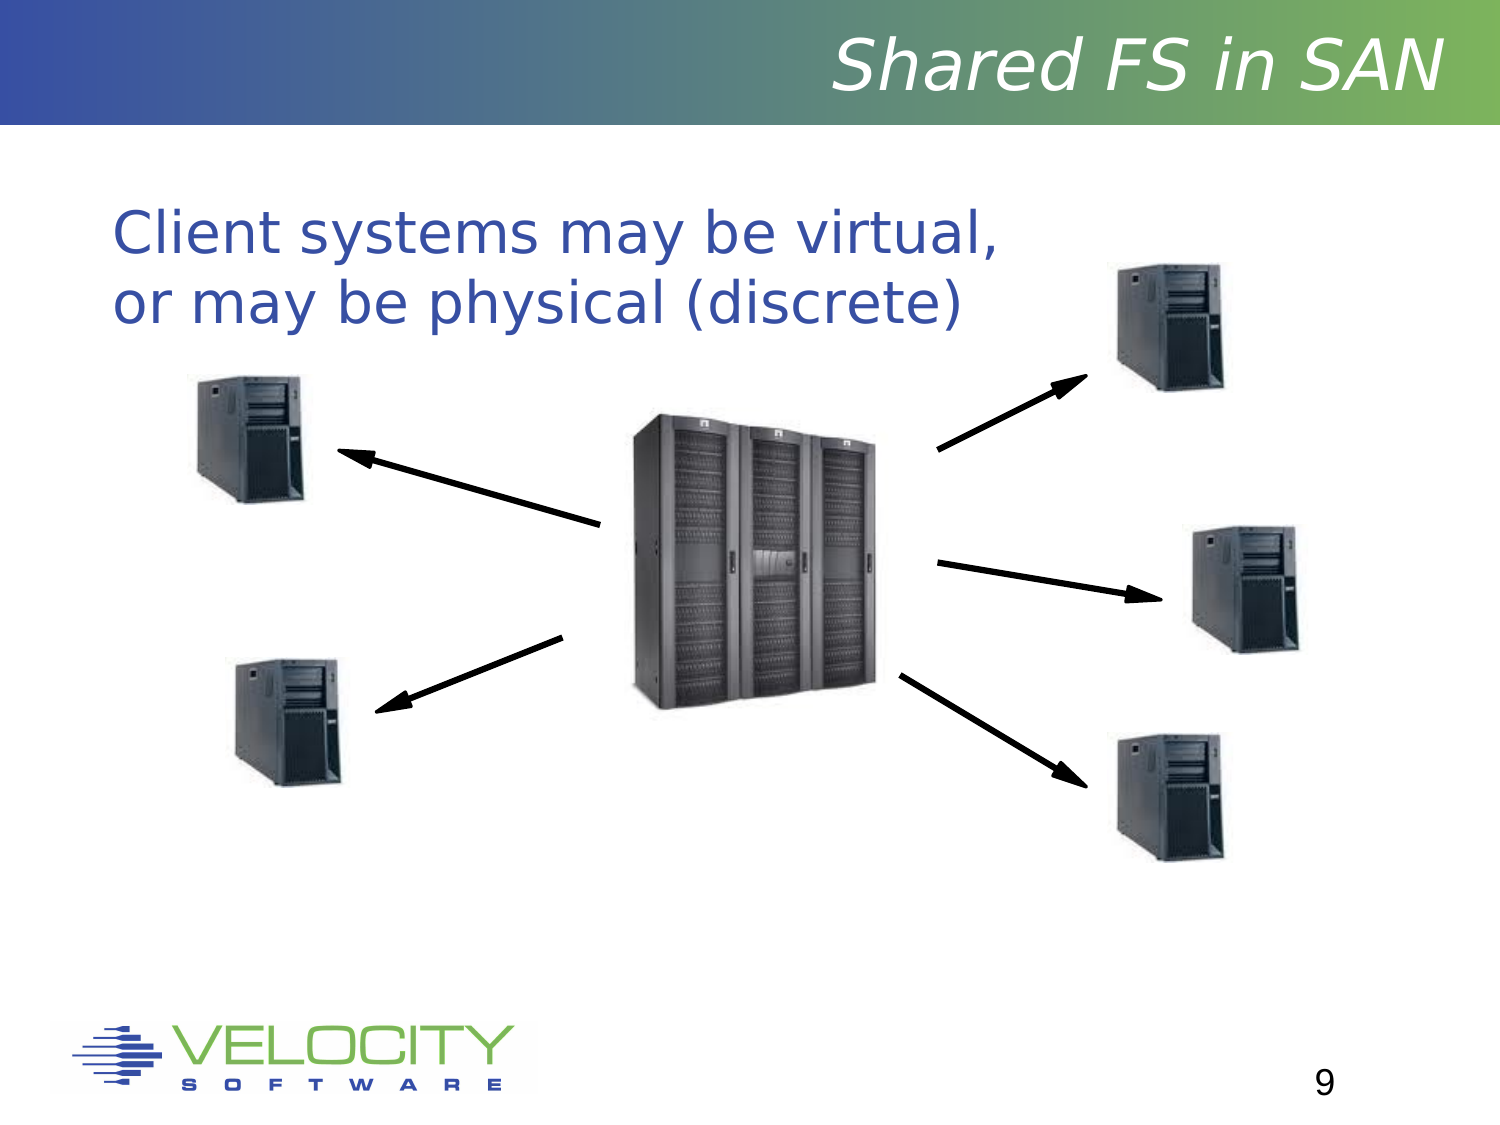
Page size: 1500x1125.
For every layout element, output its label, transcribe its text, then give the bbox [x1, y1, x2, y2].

title Shared FS in SAN [62, 12, 1463, 113]
picture [1107, 343, 1238, 393]
picture [1107, 732, 1238, 863]
picture [187, 374, 318, 505]
picture [50, 1021, 538, 1094]
picture [225, 657, 355, 788]
list Client systems may be virtual, or may be physical (discrete) [70, 187, 1438, 343]
picture [587, 383, 929, 746]
picture [1182, 524, 1313, 655]
